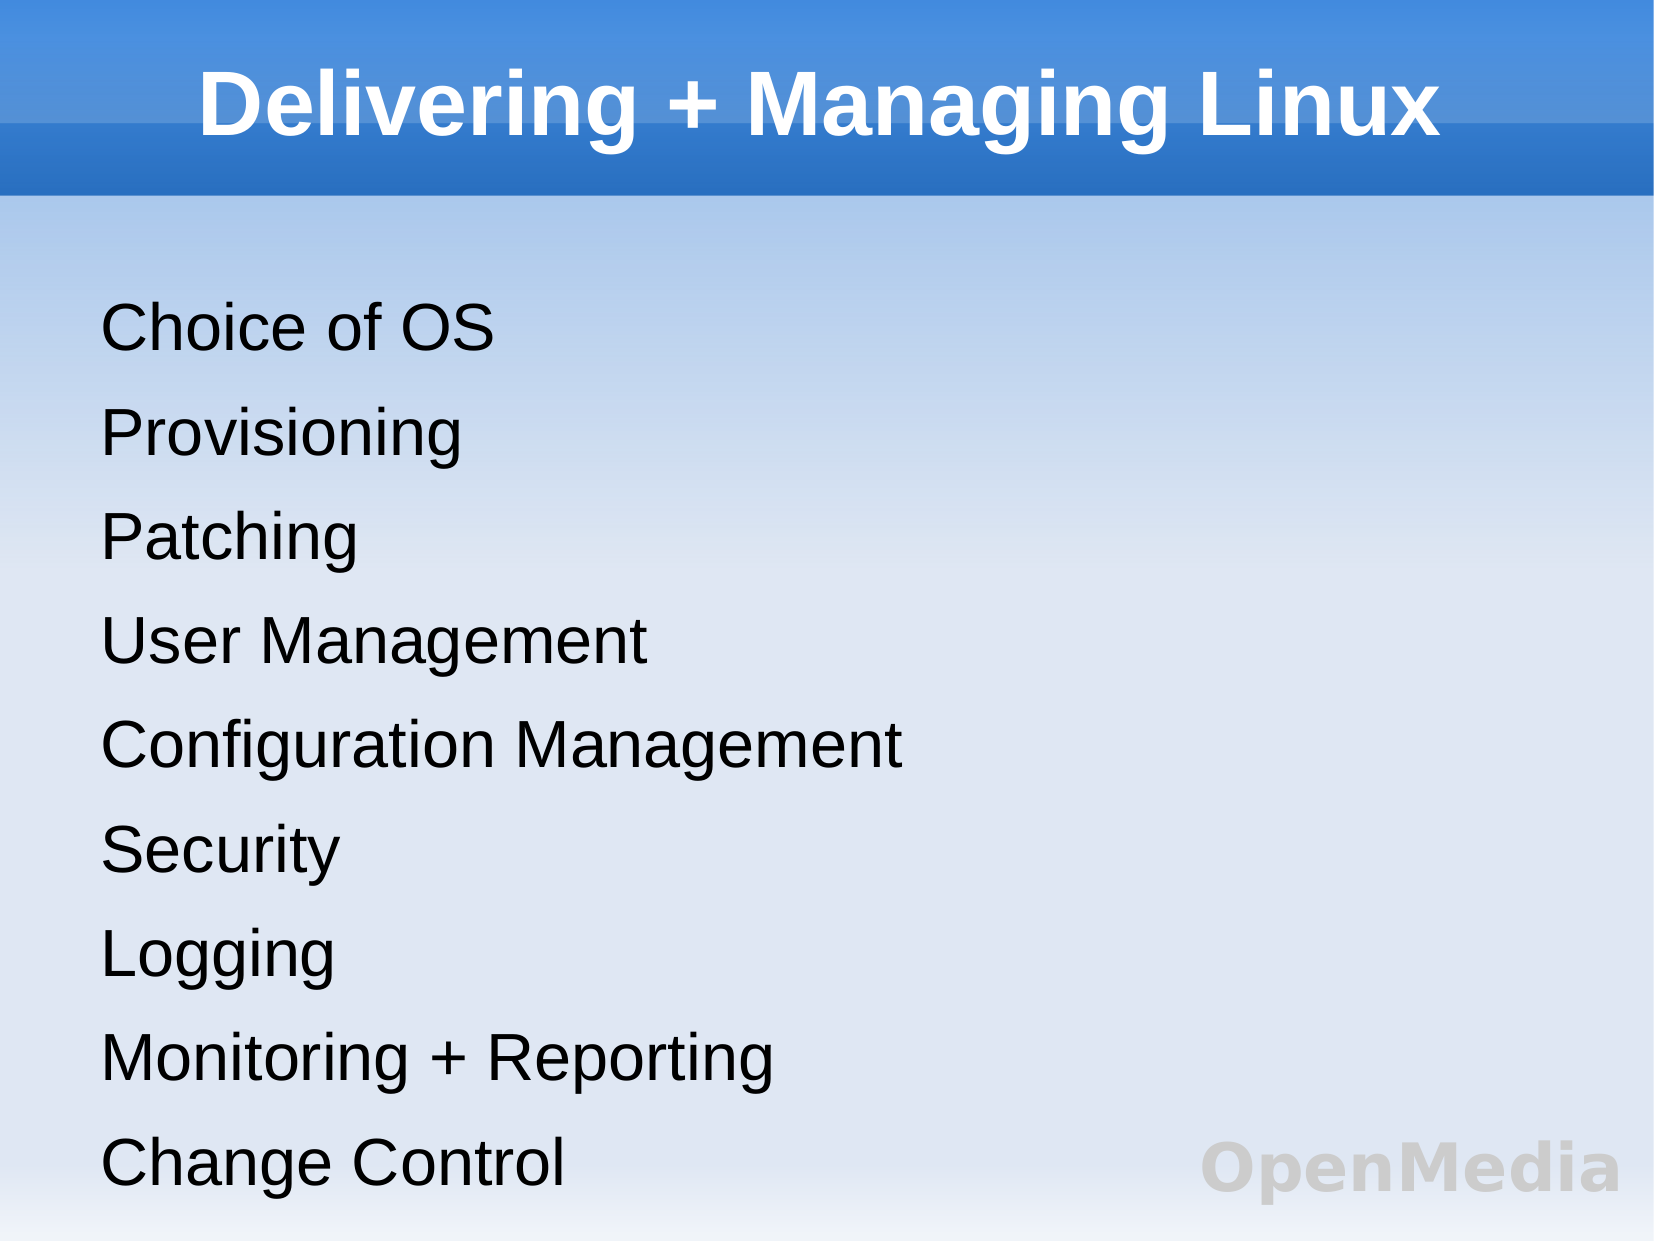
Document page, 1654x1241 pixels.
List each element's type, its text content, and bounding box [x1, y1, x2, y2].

picture [0, 0, 1654, 1241]
title Delivering + Managing Linux [76, 7, 1565, 200]
list Choice of OS Provisioning Patching User Management Configuration Management Security Logging Monitoring + Reporting Change Control [82, 290, 1571, 1200]
